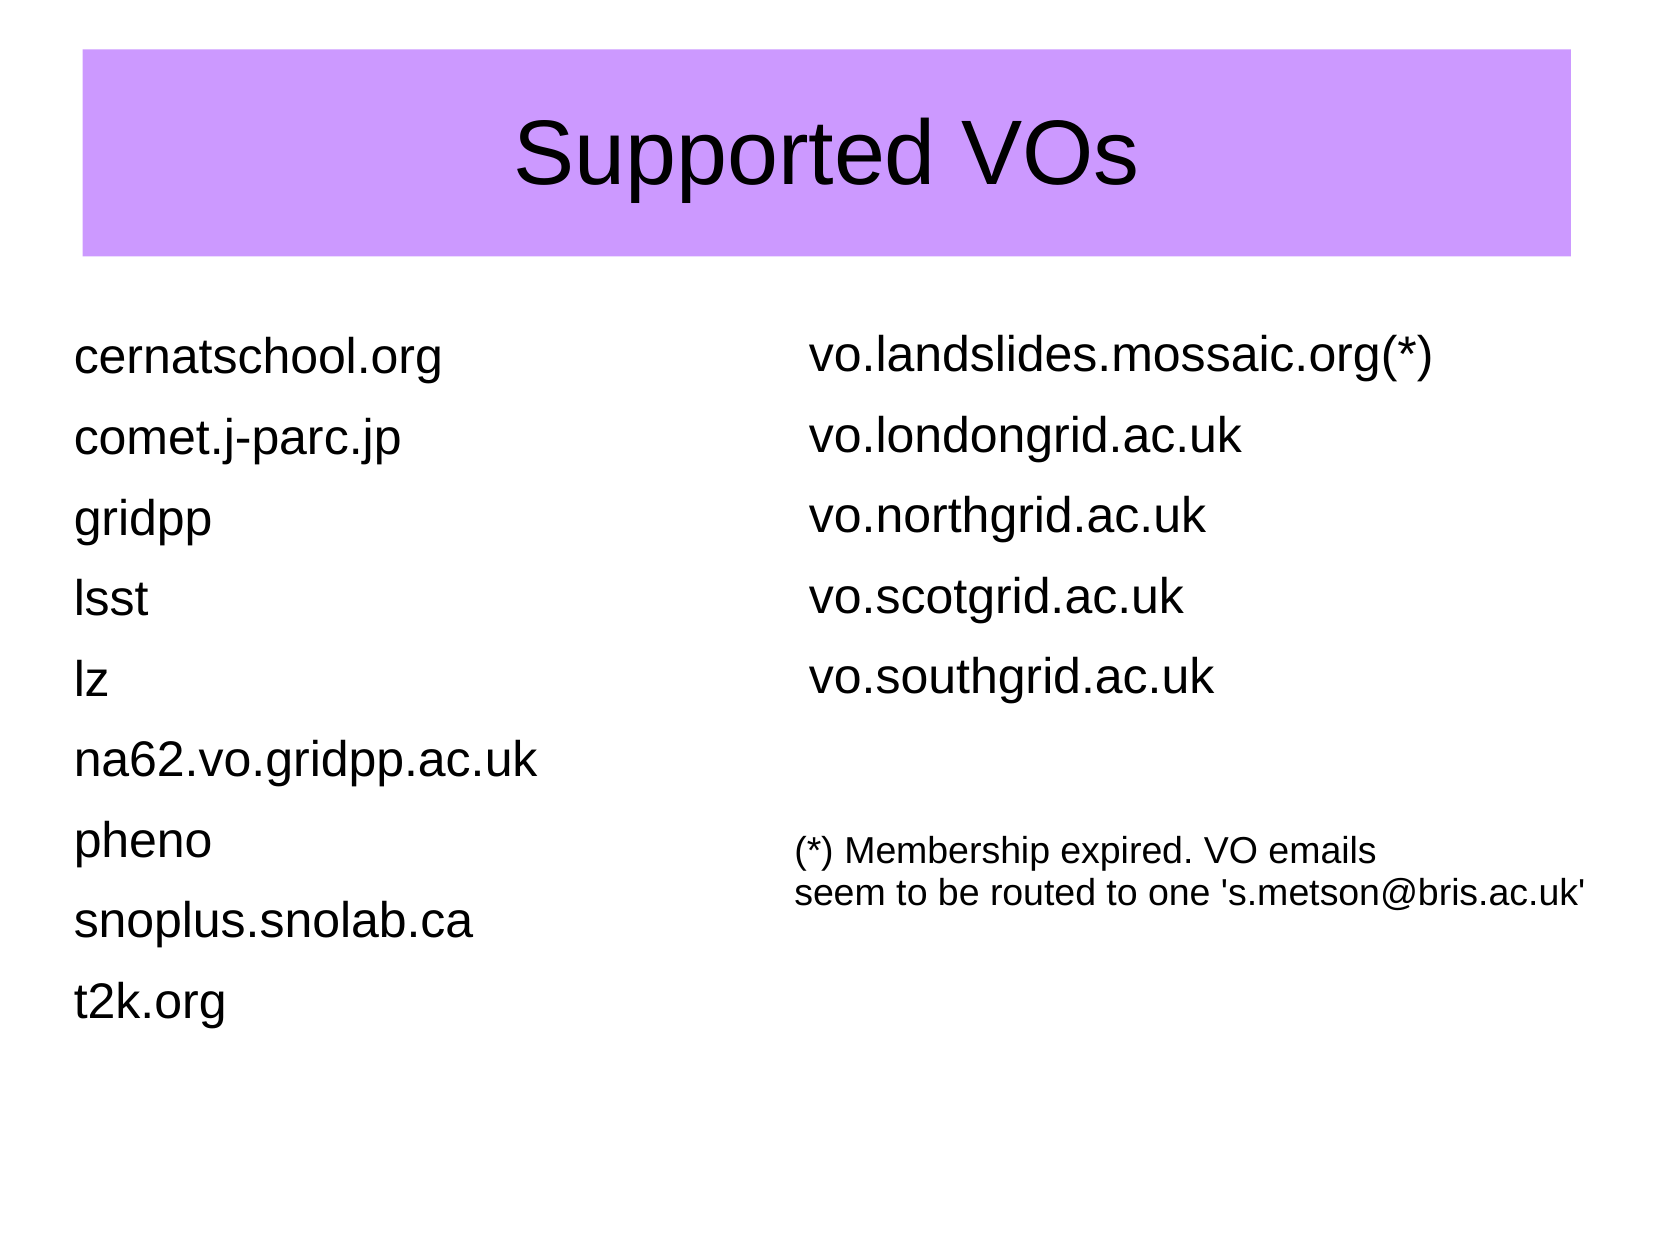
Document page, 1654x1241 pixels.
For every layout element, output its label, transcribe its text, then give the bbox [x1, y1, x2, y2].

text_box cernatschool.org comet.j-parc.jp gridpp lsst lz na62.vo.gridpp.ac.uk pheno snoplus.snolab.ca t2k.org [59, 321, 671, 1085]
text_box (*) Membership expired. VO emails seem to be routed to one 's.metson@bris.ac.uk' [779, 822, 1601, 922]
text_box vo.landslides.mossaic.org(*) vo.londongrid.ac.uk vo.northgrid.ac.uk vo.scotgrid.ac.uk vo.southgrid.ac.uk [794, 318, 1464, 712]
title Supported VOs [82, 49, 1571, 257]
